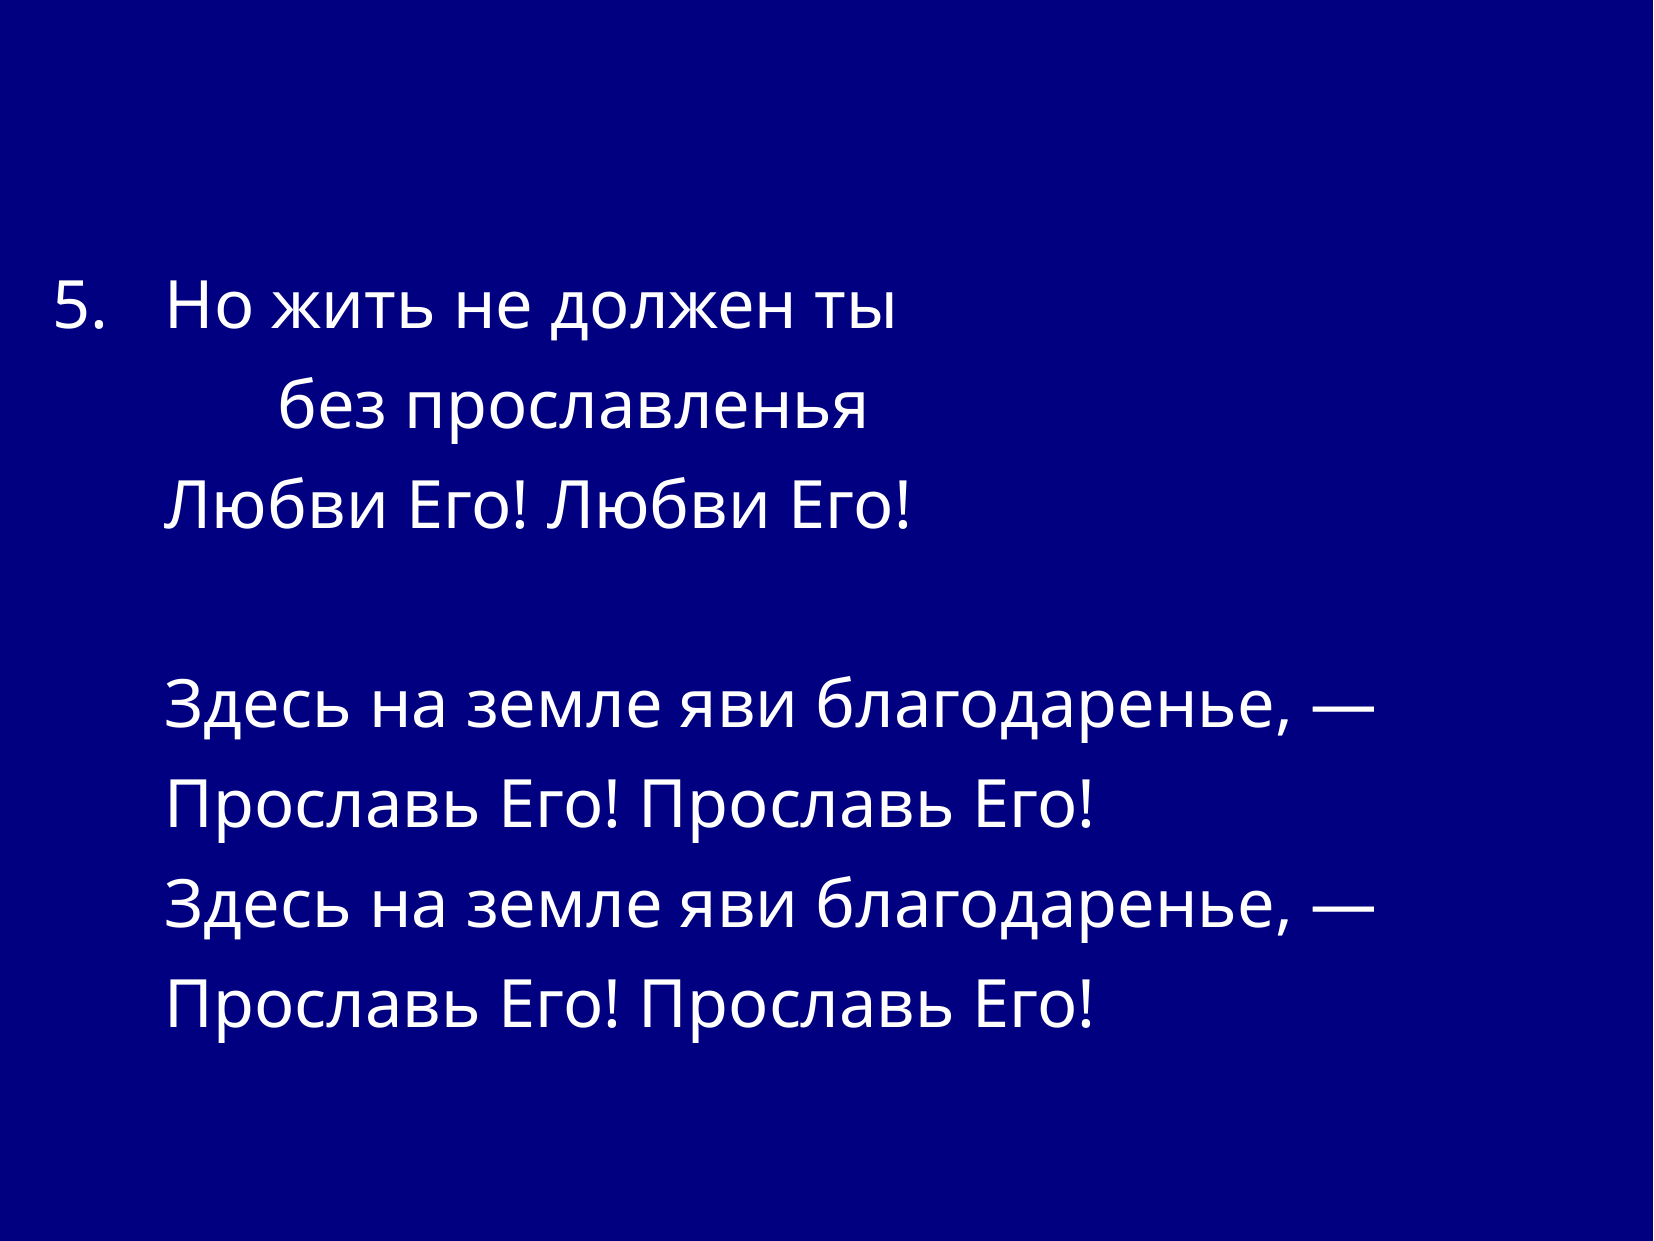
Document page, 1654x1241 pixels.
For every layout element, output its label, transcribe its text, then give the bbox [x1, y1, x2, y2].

text_box 5. Но жить не должен ты без прославленья Любви Его! Любви Его! Здесь на земле яви благодаренье, — Прославь Его! Прославь Его! Здесь на земле яви благодаренье, — Прославь Его! Прославь Его! [37, 150, 1653, 1163]
